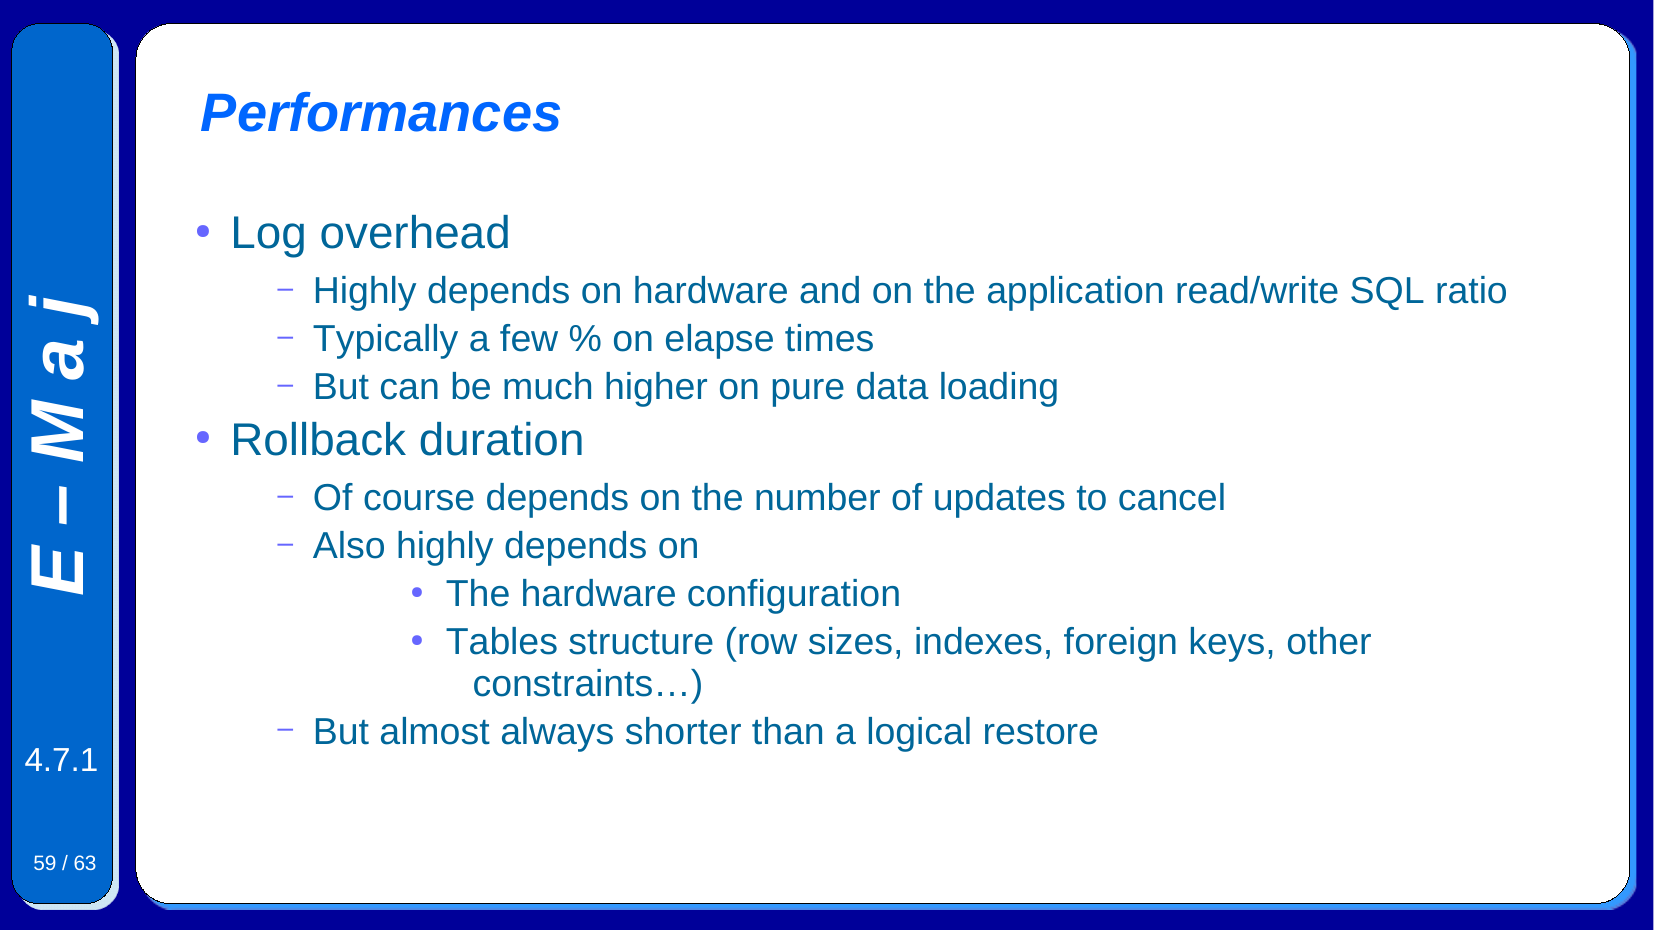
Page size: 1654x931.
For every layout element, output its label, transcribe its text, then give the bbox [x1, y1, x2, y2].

list Log overhead Highly depends on hardware and on the application read/write SQL ratio Typically a few % on elapse times But can be much higher on pure data loading Rollback duration Of course depends on the number of updates to cancel Also highly depends on The hardware configuration Tables structure (row sizes, indexes, foreign keys, other constraints…) But almost always shorter than a logical restore [177, 206, 1587, 827]
title Performances [200, 34, 1575, 191]
